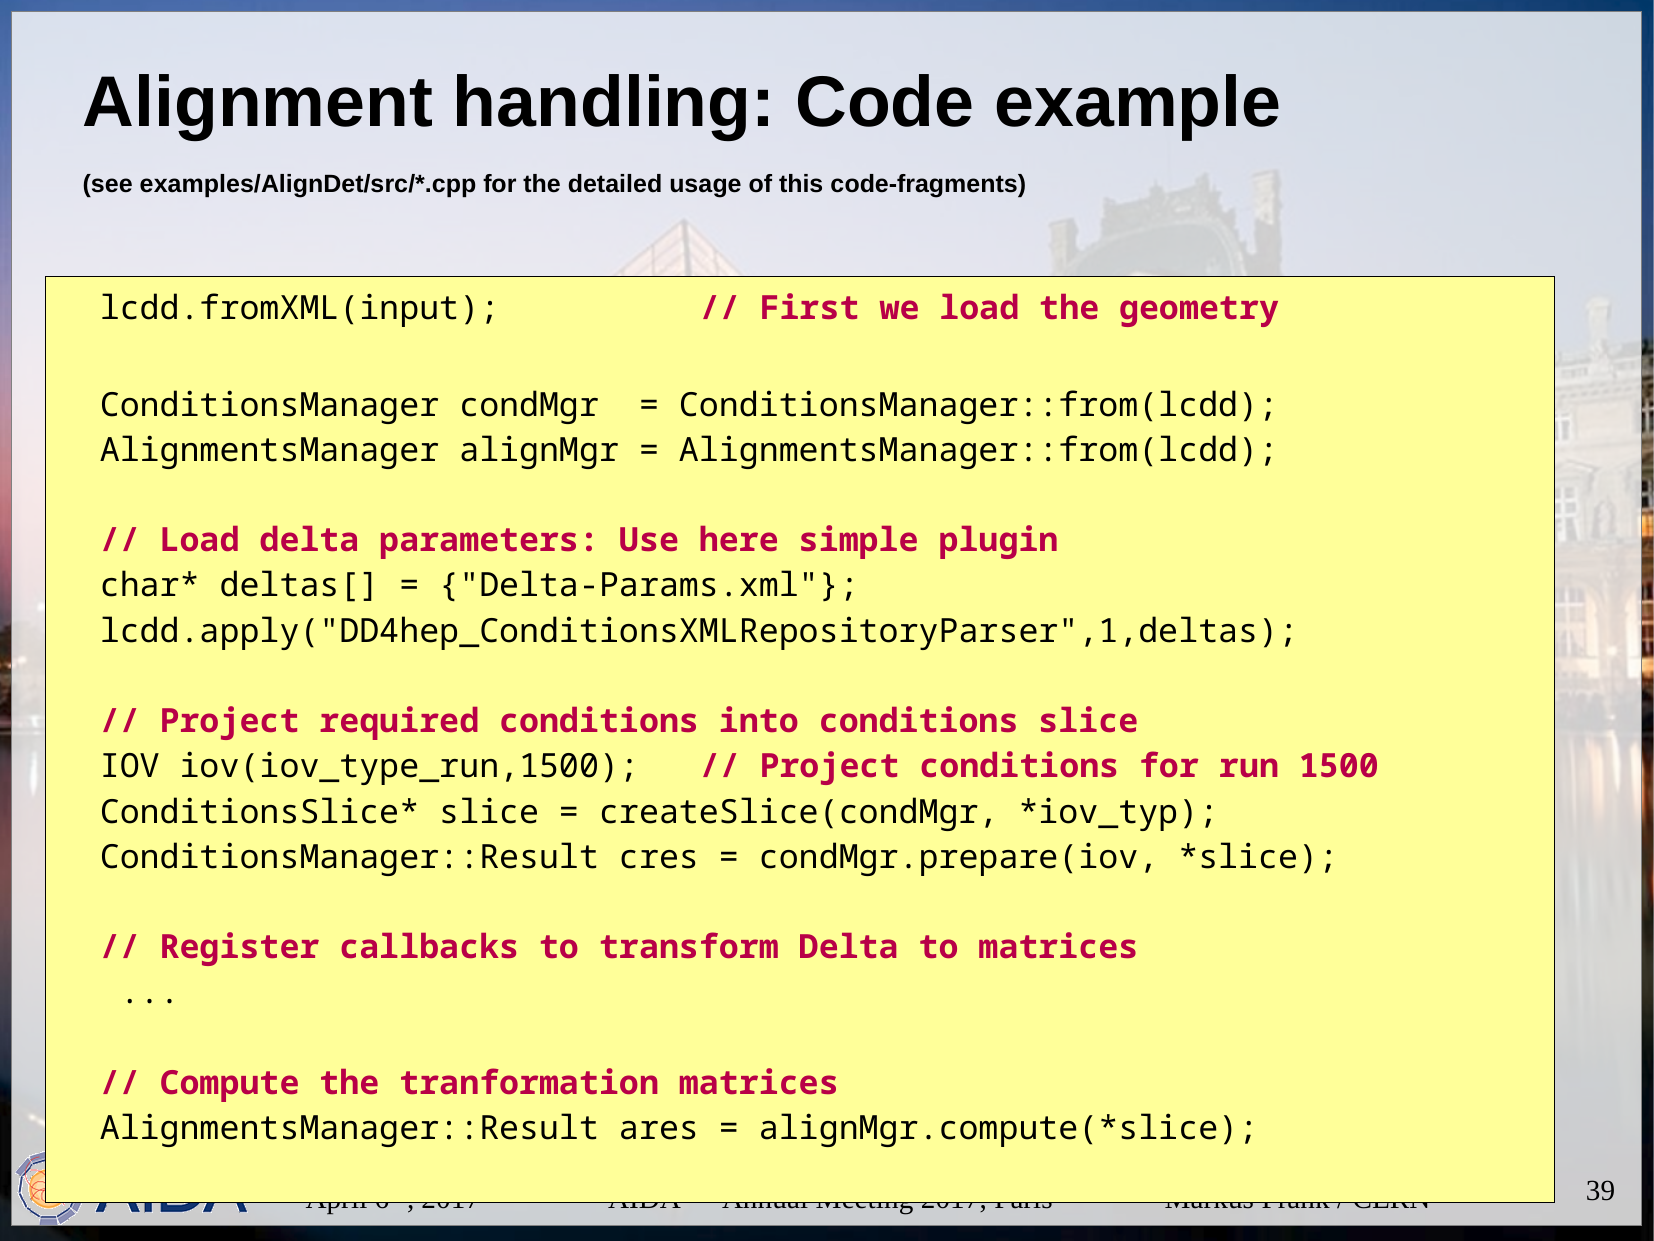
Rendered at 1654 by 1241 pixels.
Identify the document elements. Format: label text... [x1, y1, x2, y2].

title Alignment handling: Code example (see examples/AlignDet/src/*.cpp for the detailed usage of this code-fragments) [82, 25, 1536, 233]
text_box lcdd.fromXML(input); // First we load the geometry ConditionsManager condMgr = ConditionsManager::from(lcdd); AlignmentsManager alignMgr = AlignmentsManager::from(lcdd); // Load delta parameters: Use here simple plugin char* deltas[] = {"Delta-Params.xml"}; lcdd.apply("DD4hep_ConditionsXMLRepositoryParser",1,deltas); // Project required conditions into conditions slice IOV iov(iov_type_run,1500); // Project conditions for run 1500 ConditionsSlice* slice = createSlice(condMgr, *iov_typ); ConditionsManager::Result cres = condMgr.prepare(iov, *slice); // Register callbacks to transform Delta to matrices ... // Compute the tranformation matrices AlignmentsManager::Result ares = alignMgr.compute(*slice); [45, 276, 1555, 1078]
picture [0, 0, 1654, 1241]
